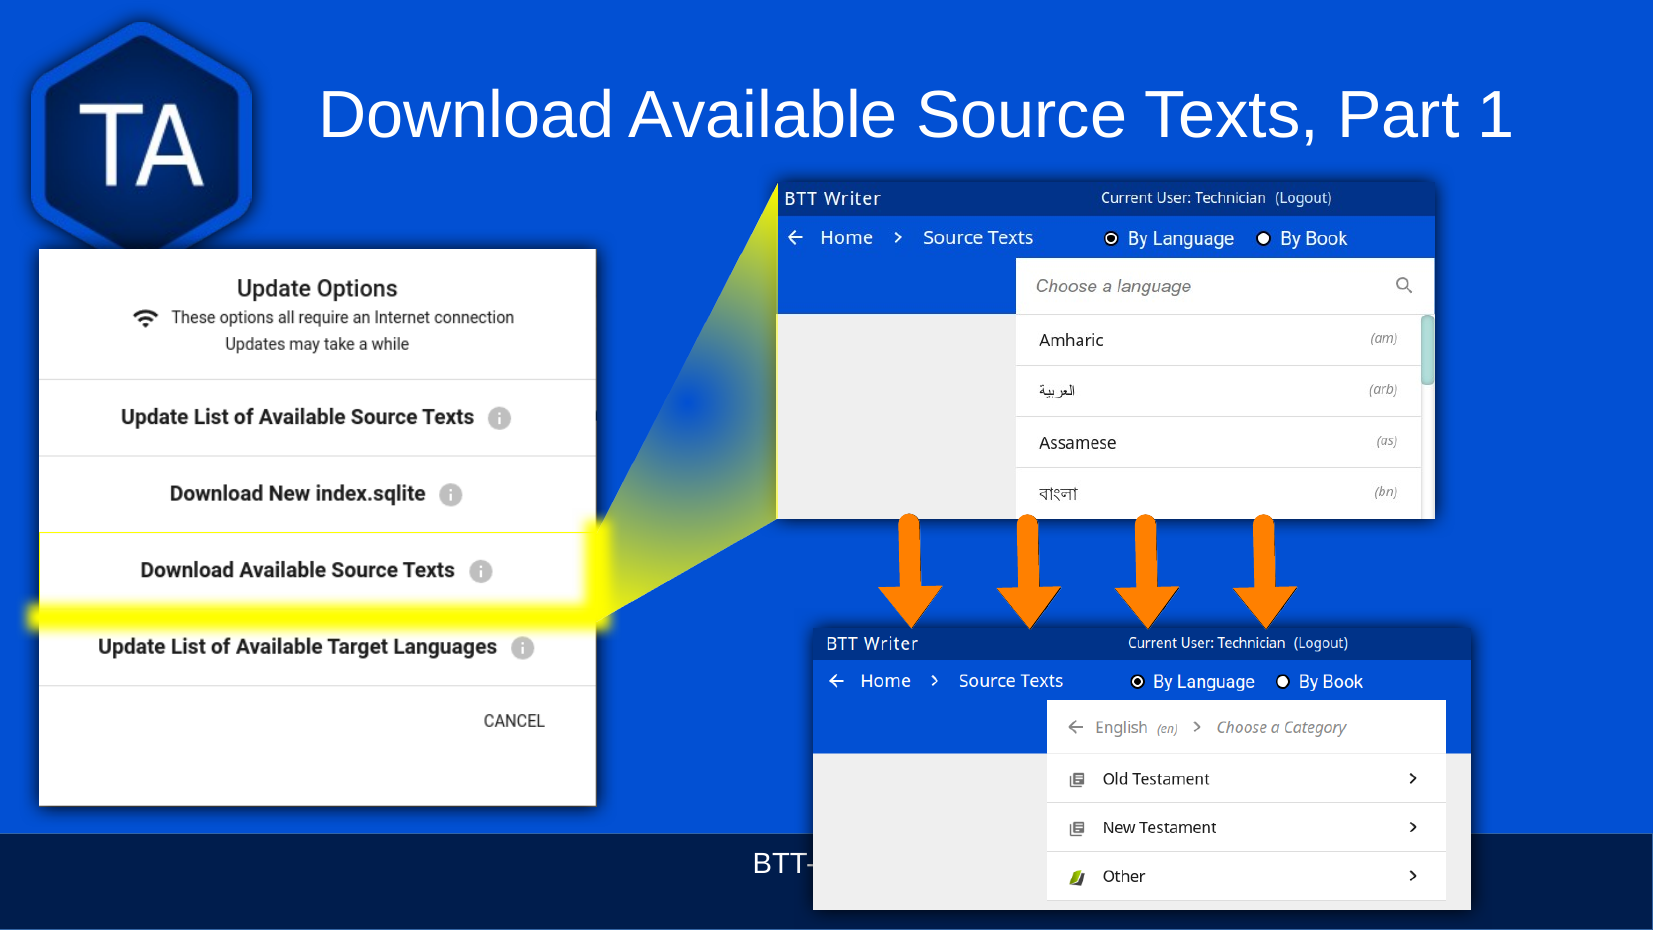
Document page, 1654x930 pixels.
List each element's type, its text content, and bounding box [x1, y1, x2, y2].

picture [31, 22, 597, 532]
title Download Available Source Texts, Part 1 [263, 36, 1571, 193]
text_box [596, 182, 777, 622]
picture [777, 182, 1435, 519]
picture [813, 628, 1471, 910]
picture [39, 638, 597, 807]
picture [40, 533, 577, 596]
